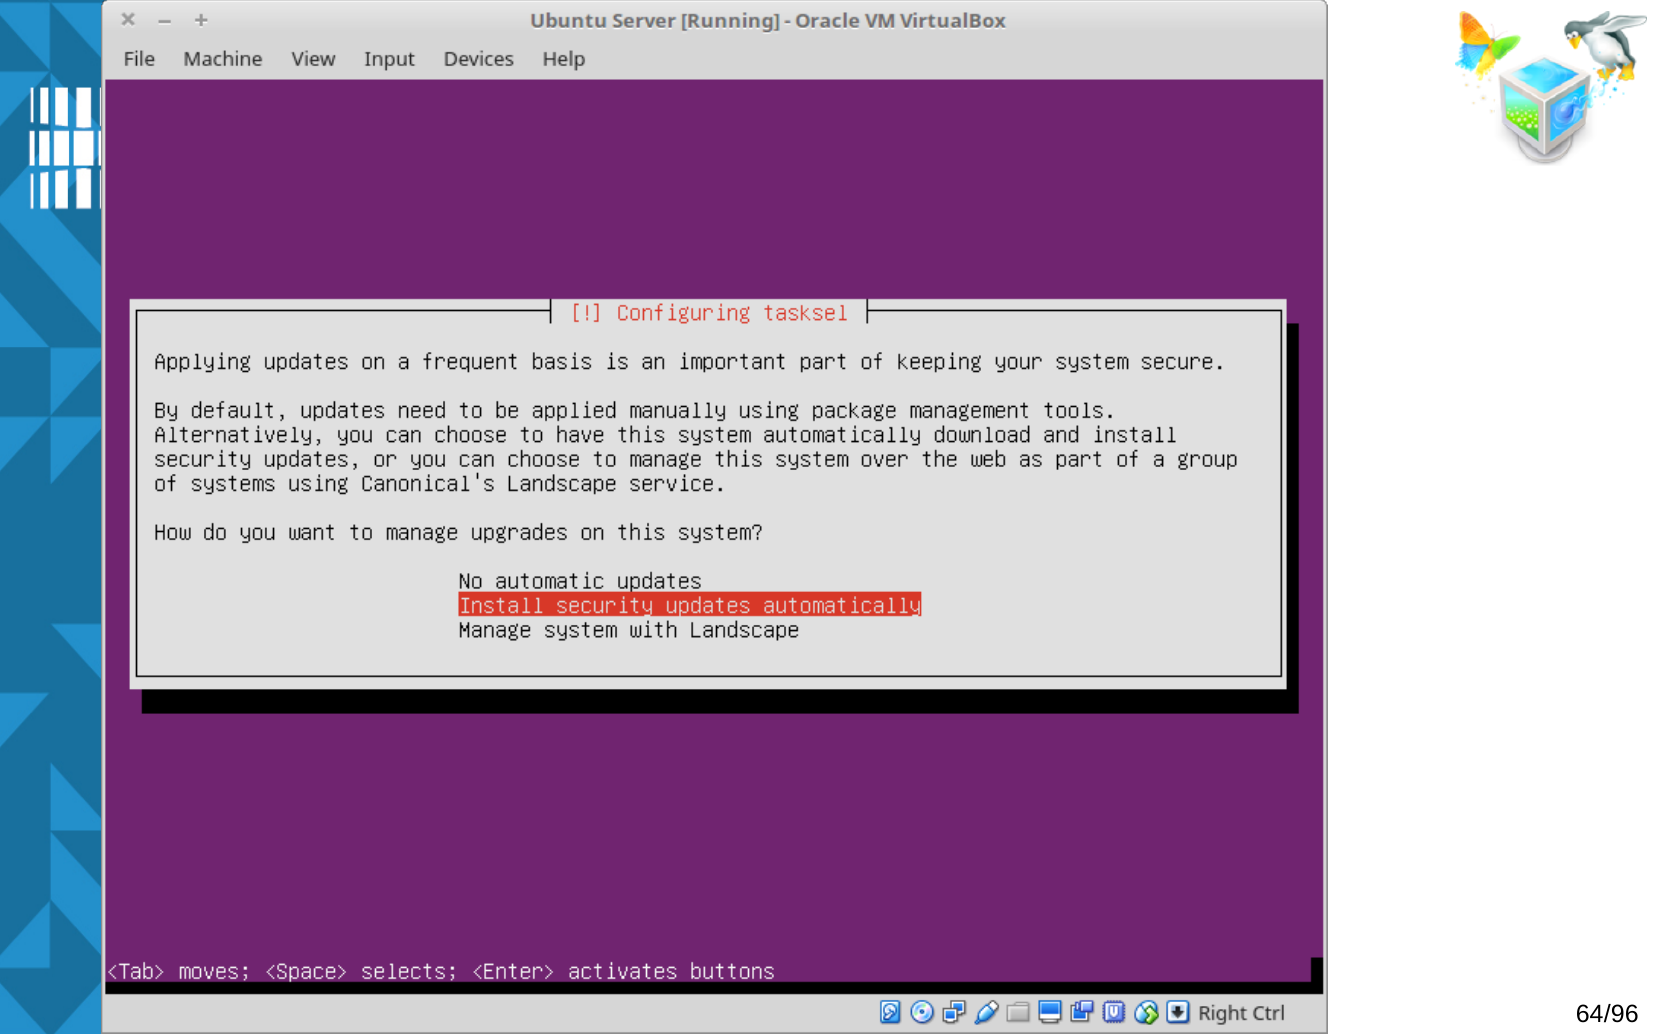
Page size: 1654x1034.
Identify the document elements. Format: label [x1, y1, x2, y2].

picture [1452, 7, 1653, 166]
picture [101, 0, 1328, 1034]
